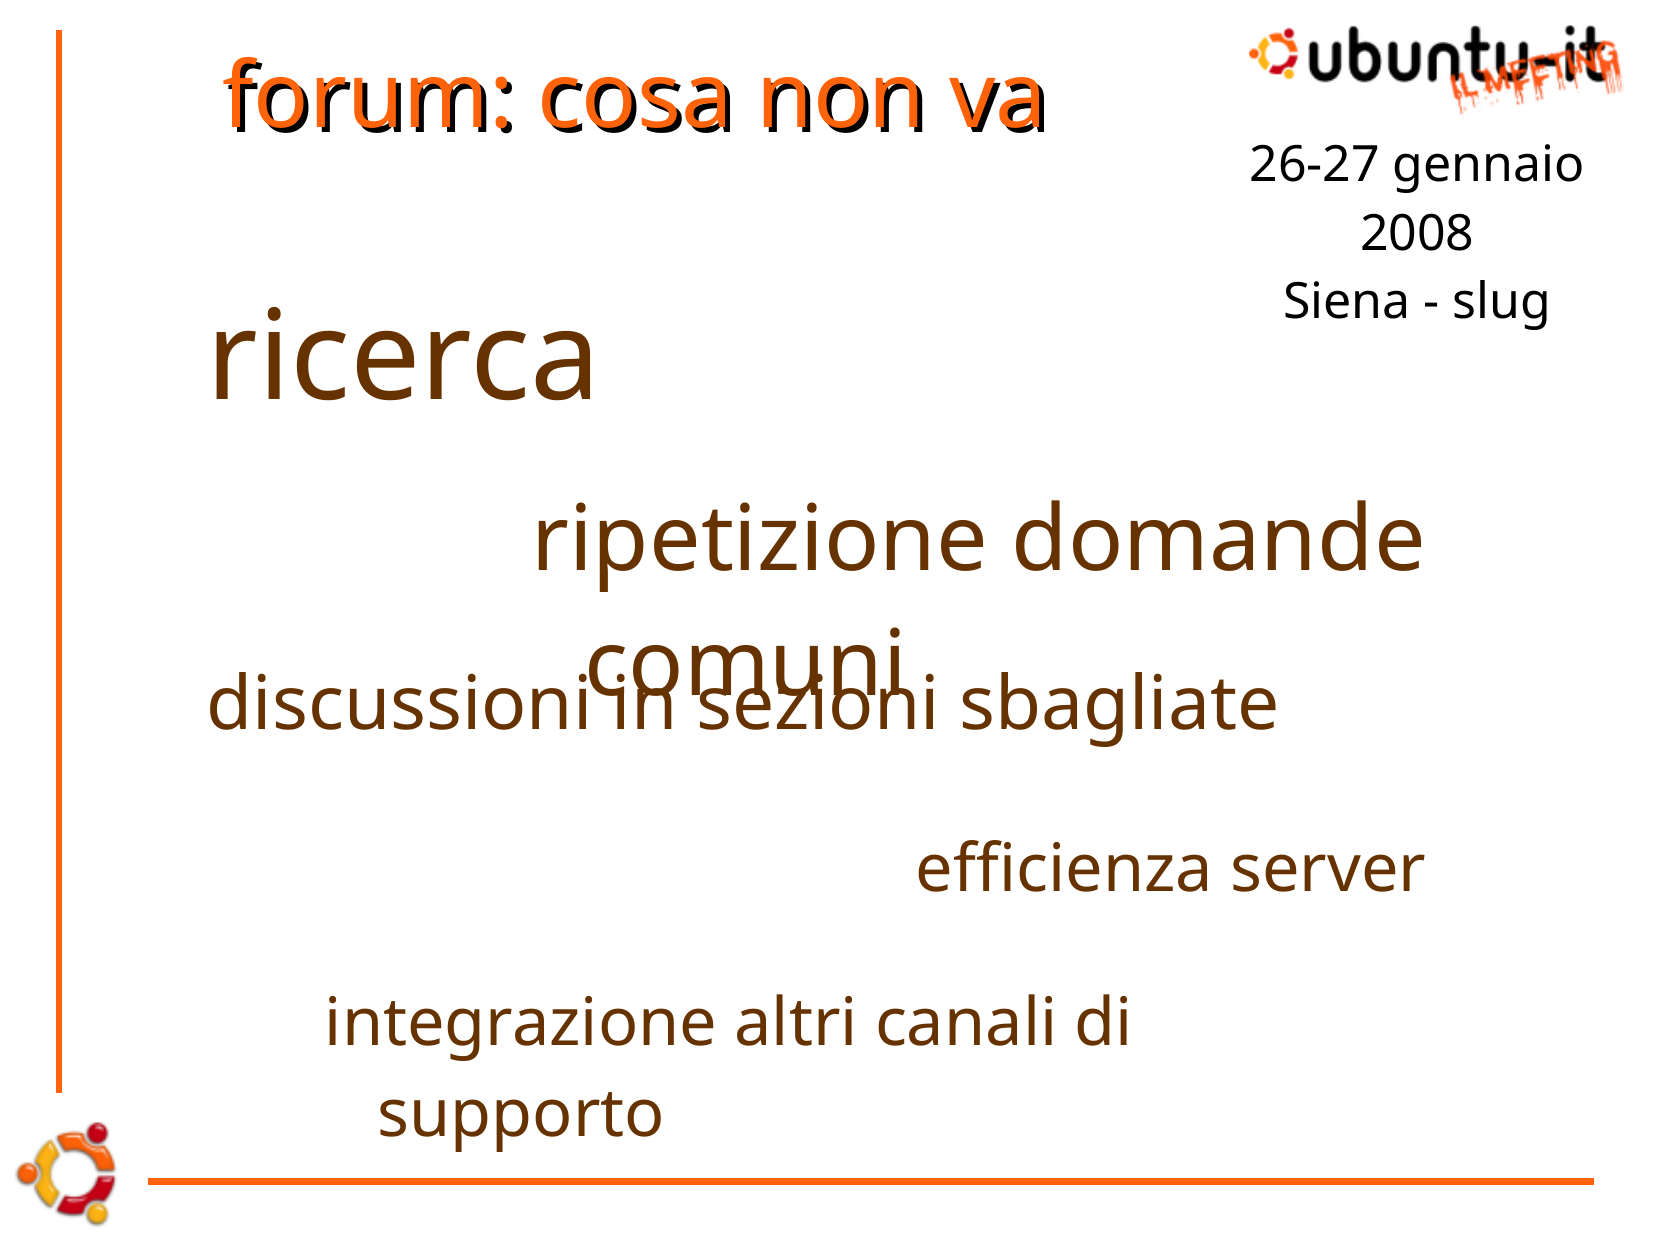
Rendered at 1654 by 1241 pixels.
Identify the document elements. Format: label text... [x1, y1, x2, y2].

title forum: cosa non va [118, 29, 1152, 119]
list discussioni in sezioni sbagliate [147, 649, 1495, 724]
list integrazione altri canali di supporto [265, 974, 1359, 1041]
list ricerca [147, 265, 739, 390]
text_box 26-27 gennaio 2008 Siena - slug [1181, 118, 1654, 248]
list ripetizione domande comuni [472, 472, 1625, 564]
list efficienza server [856, 819, 1477, 886]
picture [1249, 25, 1625, 119]
picture [14, 1121, 119, 1229]
